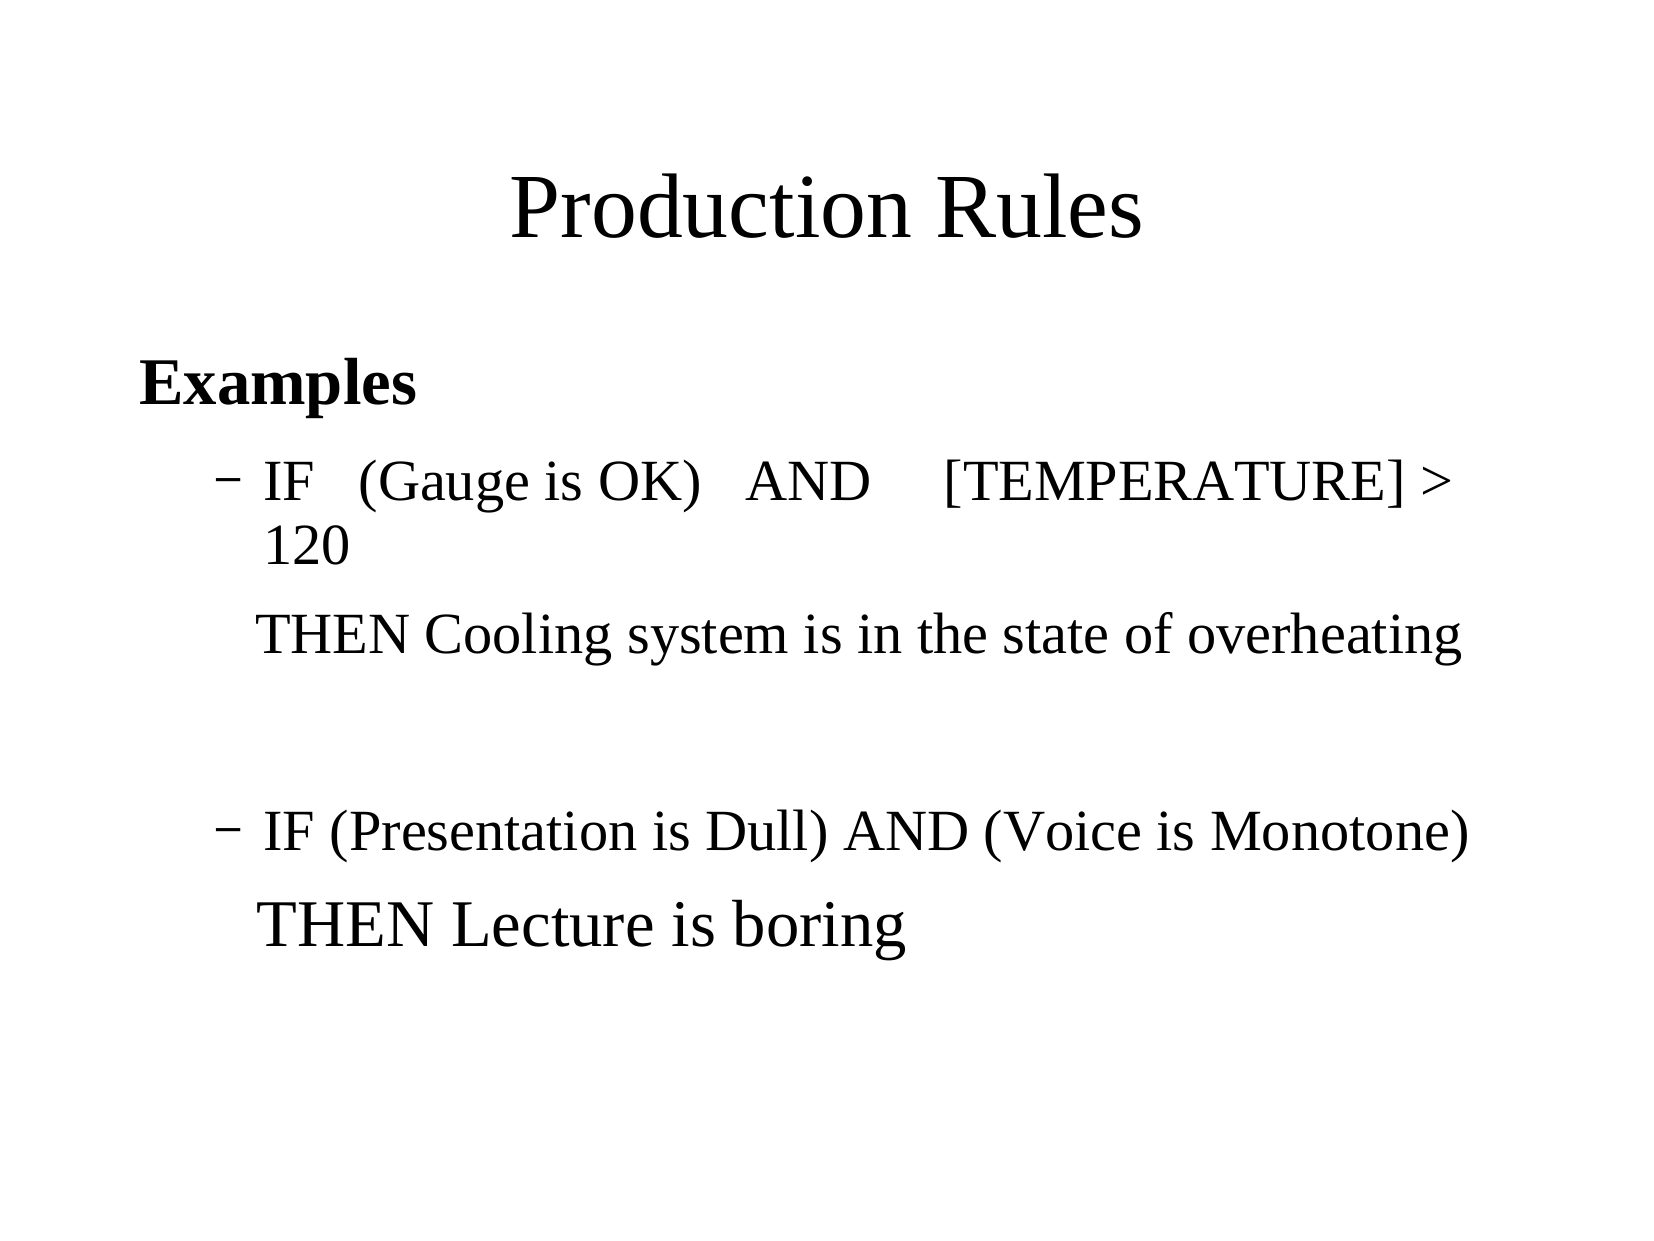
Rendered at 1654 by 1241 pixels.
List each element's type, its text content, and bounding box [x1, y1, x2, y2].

list Examples IF (Gauge is OK) AND [TEMPERATURE] > 120 THEN Cooling system is in the state of overheating IF (Presentation is Dull) AND (Voice is Monotone) THEN Lecture is boring [121, 344, 1534, 1127]
title Production Rules [121, 102, 1534, 311]
